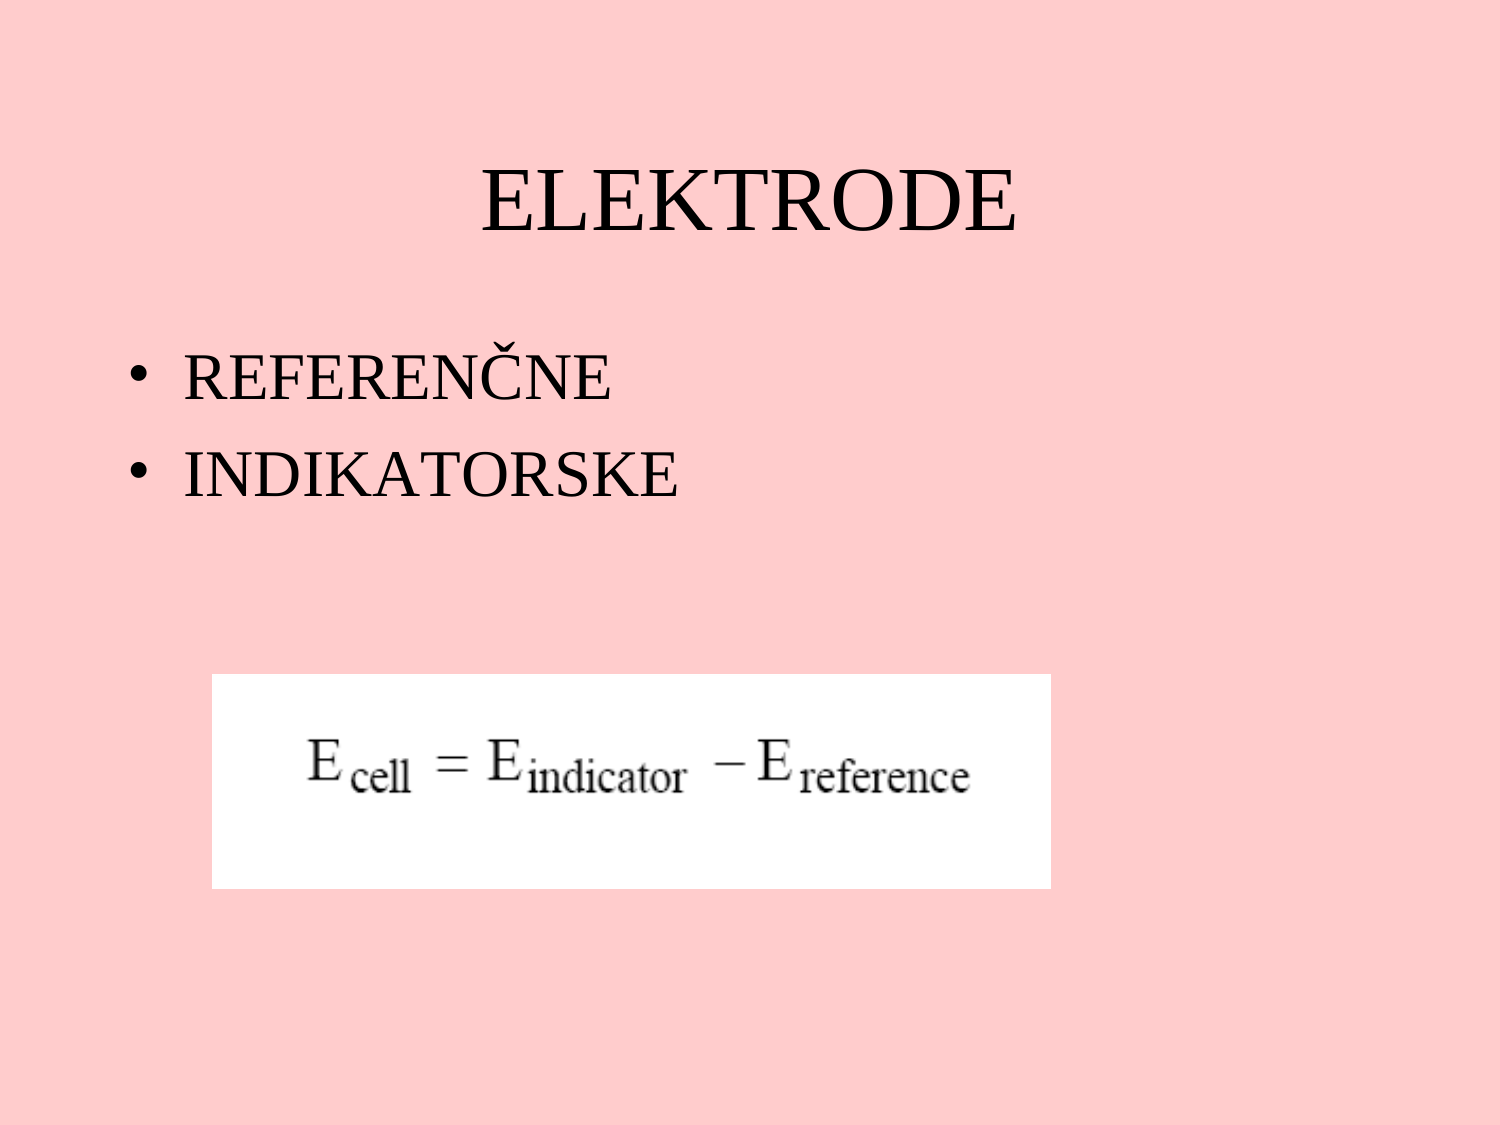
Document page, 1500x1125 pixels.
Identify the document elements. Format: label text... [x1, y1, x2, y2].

picture [212, 674, 1051, 889]
title ELEKTRODE [112, 99, 1388, 288]
list REFERENČNE INDIKATORSKE [112, 324, 1388, 1001]
